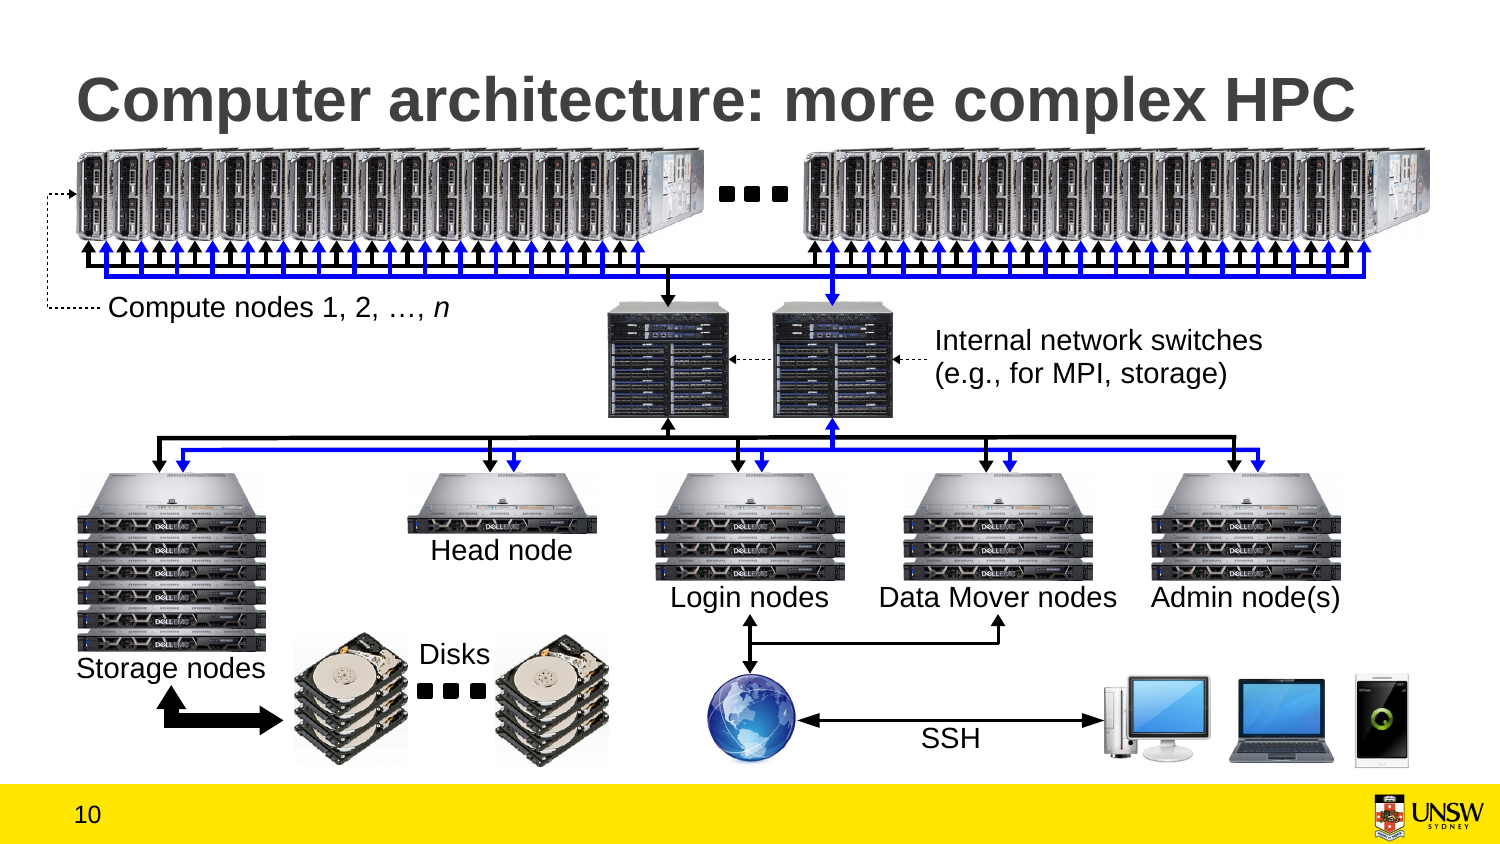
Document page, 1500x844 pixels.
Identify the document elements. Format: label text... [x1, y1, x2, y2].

text_box Admin node(s) [1133, 580, 1359, 615]
picture [294, 632, 408, 765]
text_box <number> [59, 791, 219, 839]
text_box Disks [389, 637, 520, 686]
text_box SSH [803, 714, 1099, 763]
title Computer architecture: more complex HPC [76, 59, 1427, 136]
picture [803, 147, 1430, 241]
picture [495, 634, 609, 767]
text_box [773, 188, 786, 200]
text_box [419, 686, 431, 697]
text_box [472, 686, 485, 697]
picture [702, 673, 798, 768]
picture [76, 147, 704, 241]
text_box [720, 188, 733, 200]
text_box [445, 686, 457, 697]
text_box Storage nodes [59, 651, 284, 686]
picture [903, 472, 1093, 580]
picture [77, 472, 266, 651]
text_box [746, 188, 759, 200]
picture [407, 472, 597, 533]
text_box Login nodes [637, 580, 856, 615]
picture [655, 472, 845, 580]
picture [1151, 472, 1341, 580]
picture [772, 301, 893, 418]
picture [607, 301, 729, 418]
picture [0, 784, 1500, 844]
picture [1228, 667, 1436, 774]
text_box Internal network switches (e.g., for MPI, storage) [927, 323, 1341, 395]
text_box Head node [401, 533, 603, 567]
text_box Data Mover nodes [856, 580, 1133, 615]
text_box Compute nodes 1, 2, …, n [100, 291, 514, 325]
picture [1104, 667, 1211, 774]
